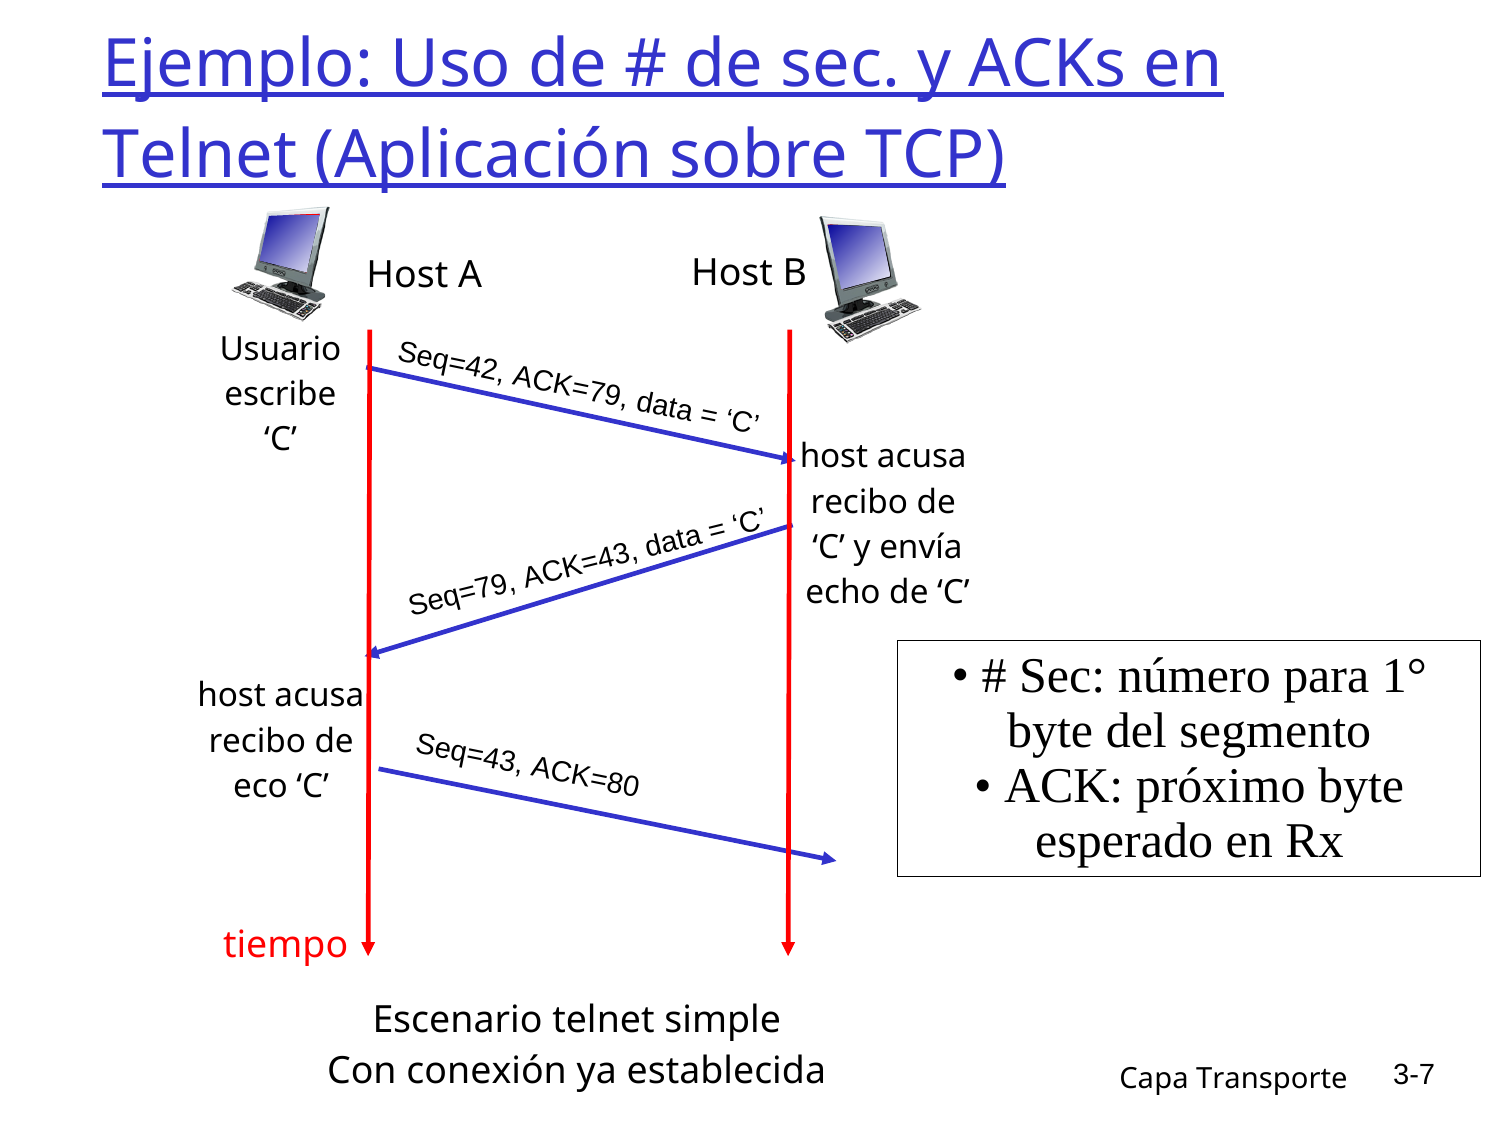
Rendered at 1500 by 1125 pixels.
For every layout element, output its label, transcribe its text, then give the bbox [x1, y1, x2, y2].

picture [816, 210, 946, 353]
text_box tiempo [208, 909, 364, 977]
text_box Escenario telnet simple Con conexión ya establecida [312, 984, 842, 1103]
text_box Seq=43, ACK=80 [397, 716, 659, 815]
text_box Host B [676, 237, 816, 305]
picture [207, 201, 332, 330]
title Ejemplo: Uso de # de sec. y ACKs en Telnet (Aplicación sobre TCP) [87, 12, 1363, 201]
text_box # Sec: número para 1° byte del segmento ACK: próximo byte esperado en Rx [897, 640, 1481, 877]
text_box host acusa recibo de eco ‘C’ [371, 663, 380, 815]
text_box Seq=79, ACK=43, data = ‘C’ [664, 531, 784, 568]
text_box host acusa recibo de eco ‘C’ [182, 663, 366, 815]
text_box [827, 224, 891, 290]
text_box Seq=42, ACK=79, data = ‘C’ [378, 324, 779, 453]
text_box [259, 213, 320, 273]
text_box Usuario escribe ‘C’ [204, 316, 357, 469]
text_box host acusa recibo de ‘C’ y envía echo de ‘C’ [792, 424, 991, 622]
text_box Seq=79, ACK=43, data = ‘C’ [388, 490, 784, 634]
text_box Host A [351, 239, 498, 307]
